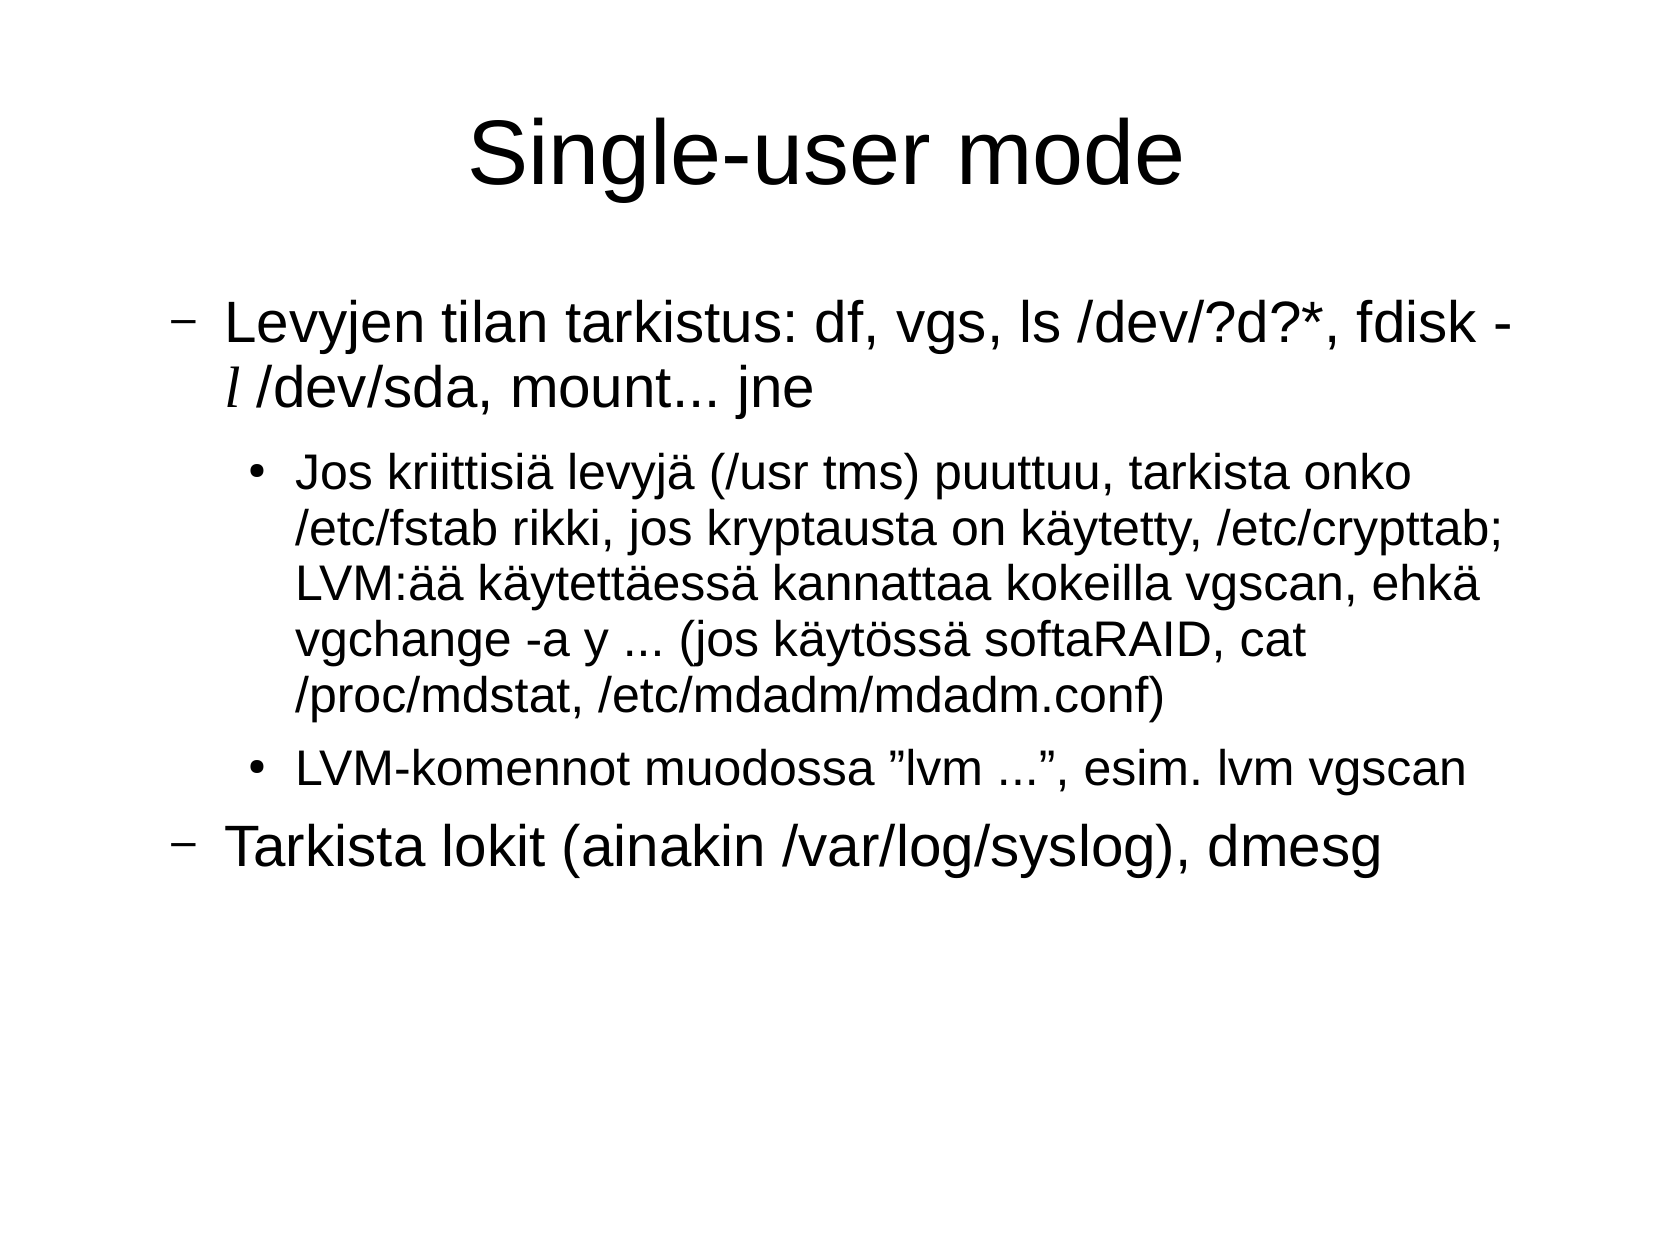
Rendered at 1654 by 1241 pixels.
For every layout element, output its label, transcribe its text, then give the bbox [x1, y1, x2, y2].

list Levyjen tilan tarkistus: df, vgs, ls /dev/?d?*, fdisk -l /dev/sda, mount... jne Jos kriittisiä levyjä (/usr tms) puuttuu, tarkista onko /etc/fstab rikki, jos kryptausta on käytetty, /etc/crypttab; LVM:ää käytettäessä kannattaa kokeilla vgscan, ehkä vgchange -a y ... (jos käytössä softaRAID, cat /proc/mdstat, /etc/mdadm/mdadm.conf) LVM-komennot muodossa ”lvm ...”, esim. lvm vgscan Tarkista lokit (ainakin /var/log/syslog), dmesg [82, 290, 1571, 1010]
title Single-user mode [82, 49, 1571, 257]
